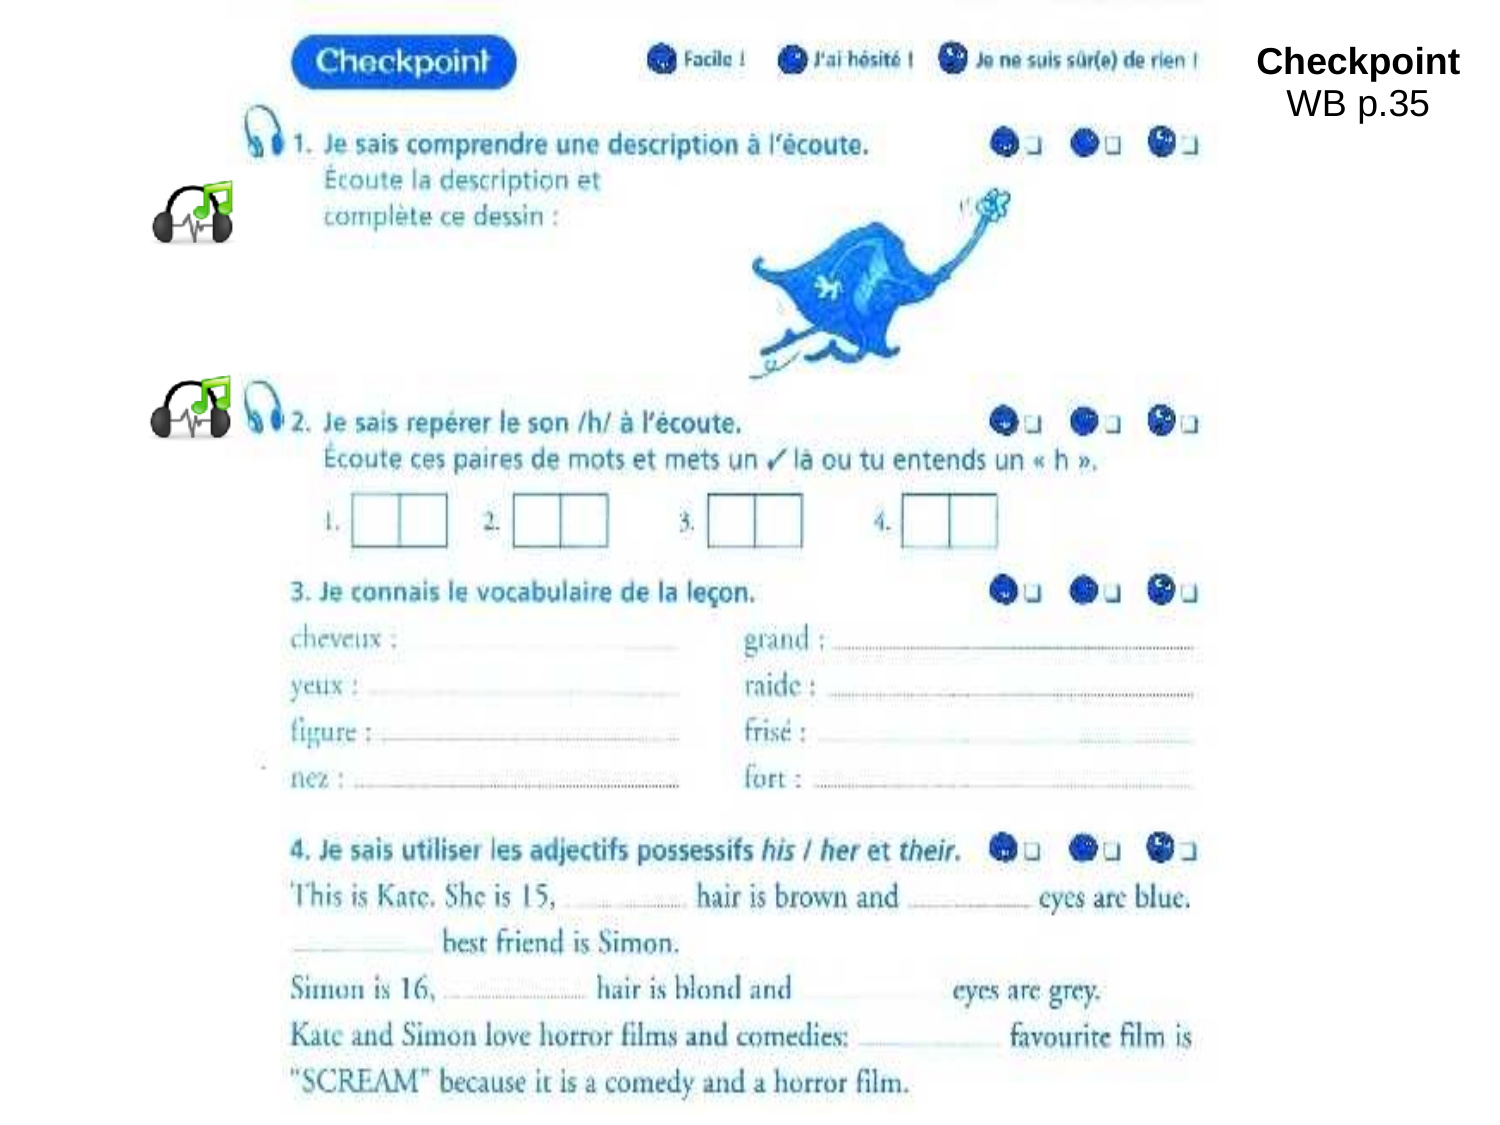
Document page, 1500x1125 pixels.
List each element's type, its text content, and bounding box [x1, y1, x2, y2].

title Checkpoint WB p.35 [1219, 32, 1500, 133]
picture [145, 0, 1219, 1114]
